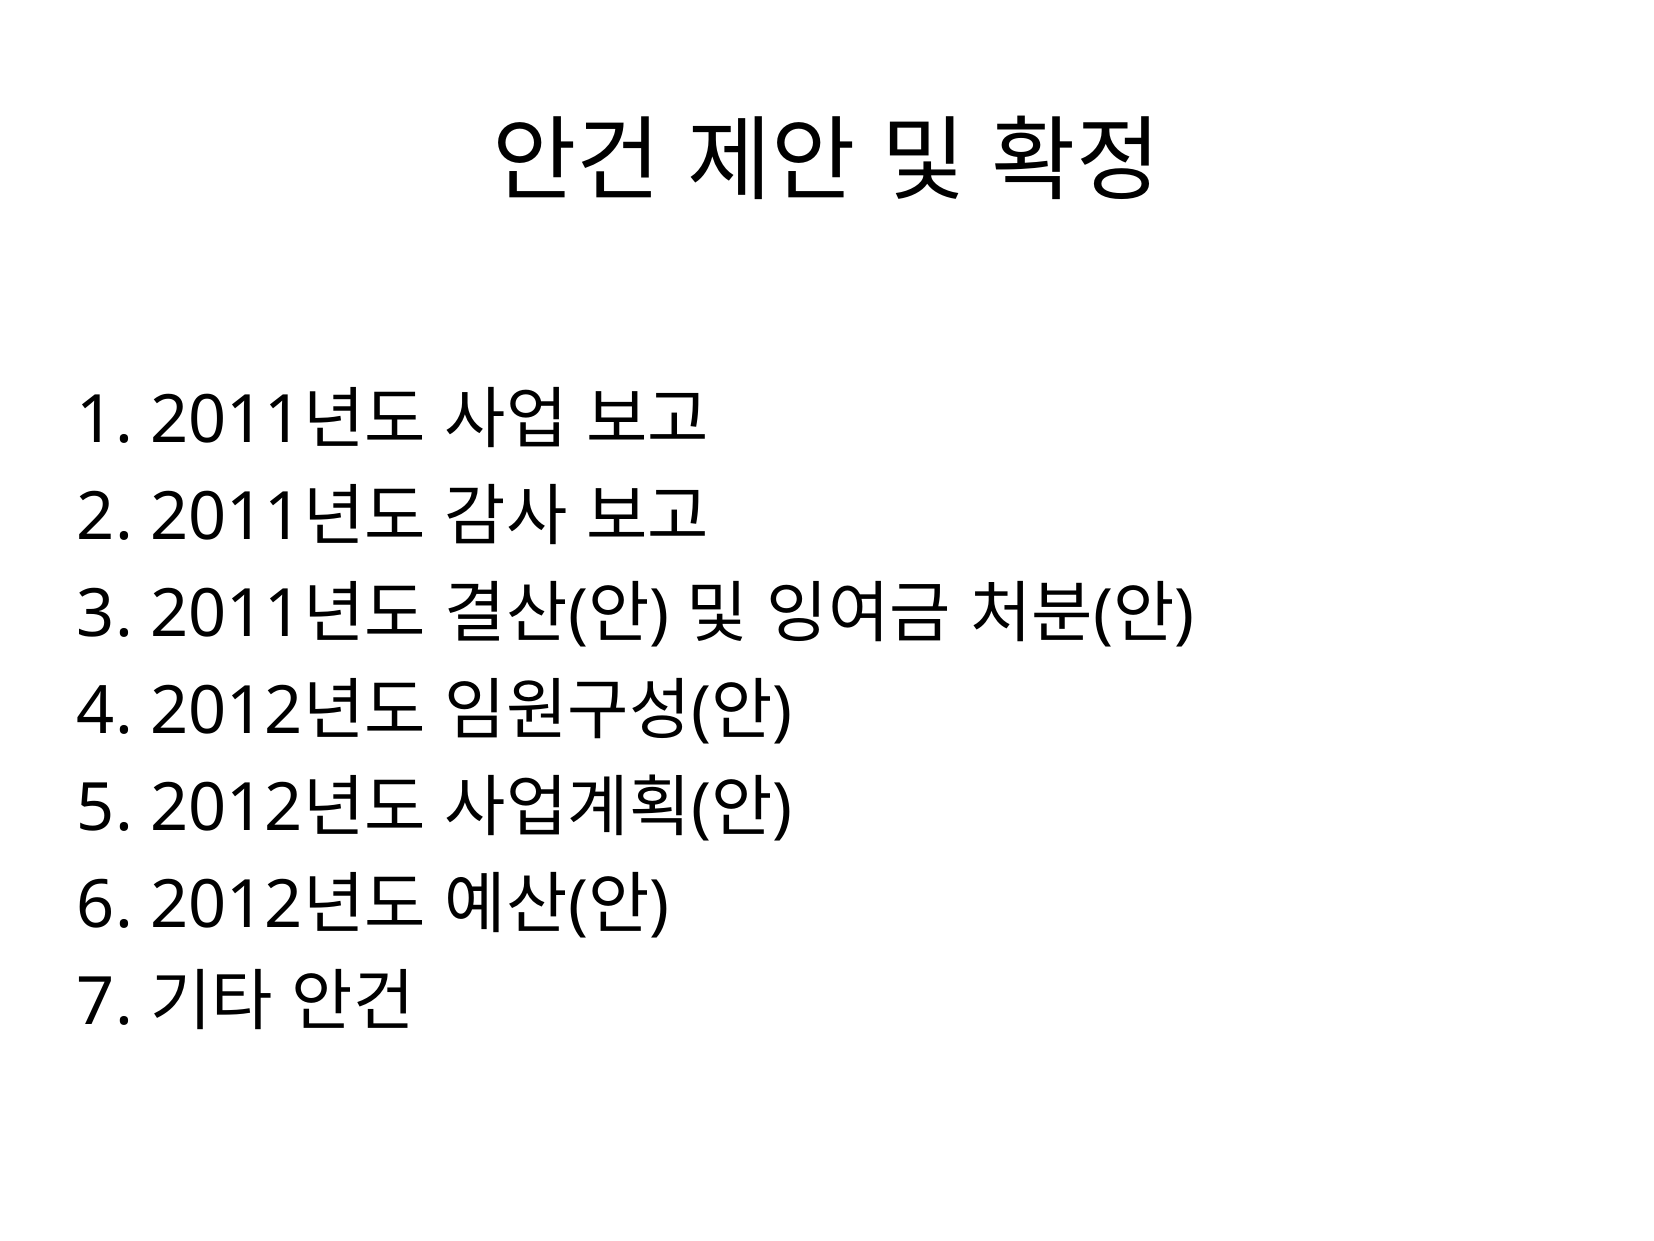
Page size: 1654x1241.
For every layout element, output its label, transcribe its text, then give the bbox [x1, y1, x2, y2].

title 안건 제안 및 확정 [82, 49, 1571, 257]
subtitle 1. 2011년도 사업 보고 2. 2011년도 감사 보고 3. 2011년도 결산(안) 및 잉여금 처분(안) 4. 2012년도 임원구성(안) 5. 2012년도 사업계획(안) 6. 2012년도 예산(안) 7. 기타 안건 [76, 295, 1565, 1114]
